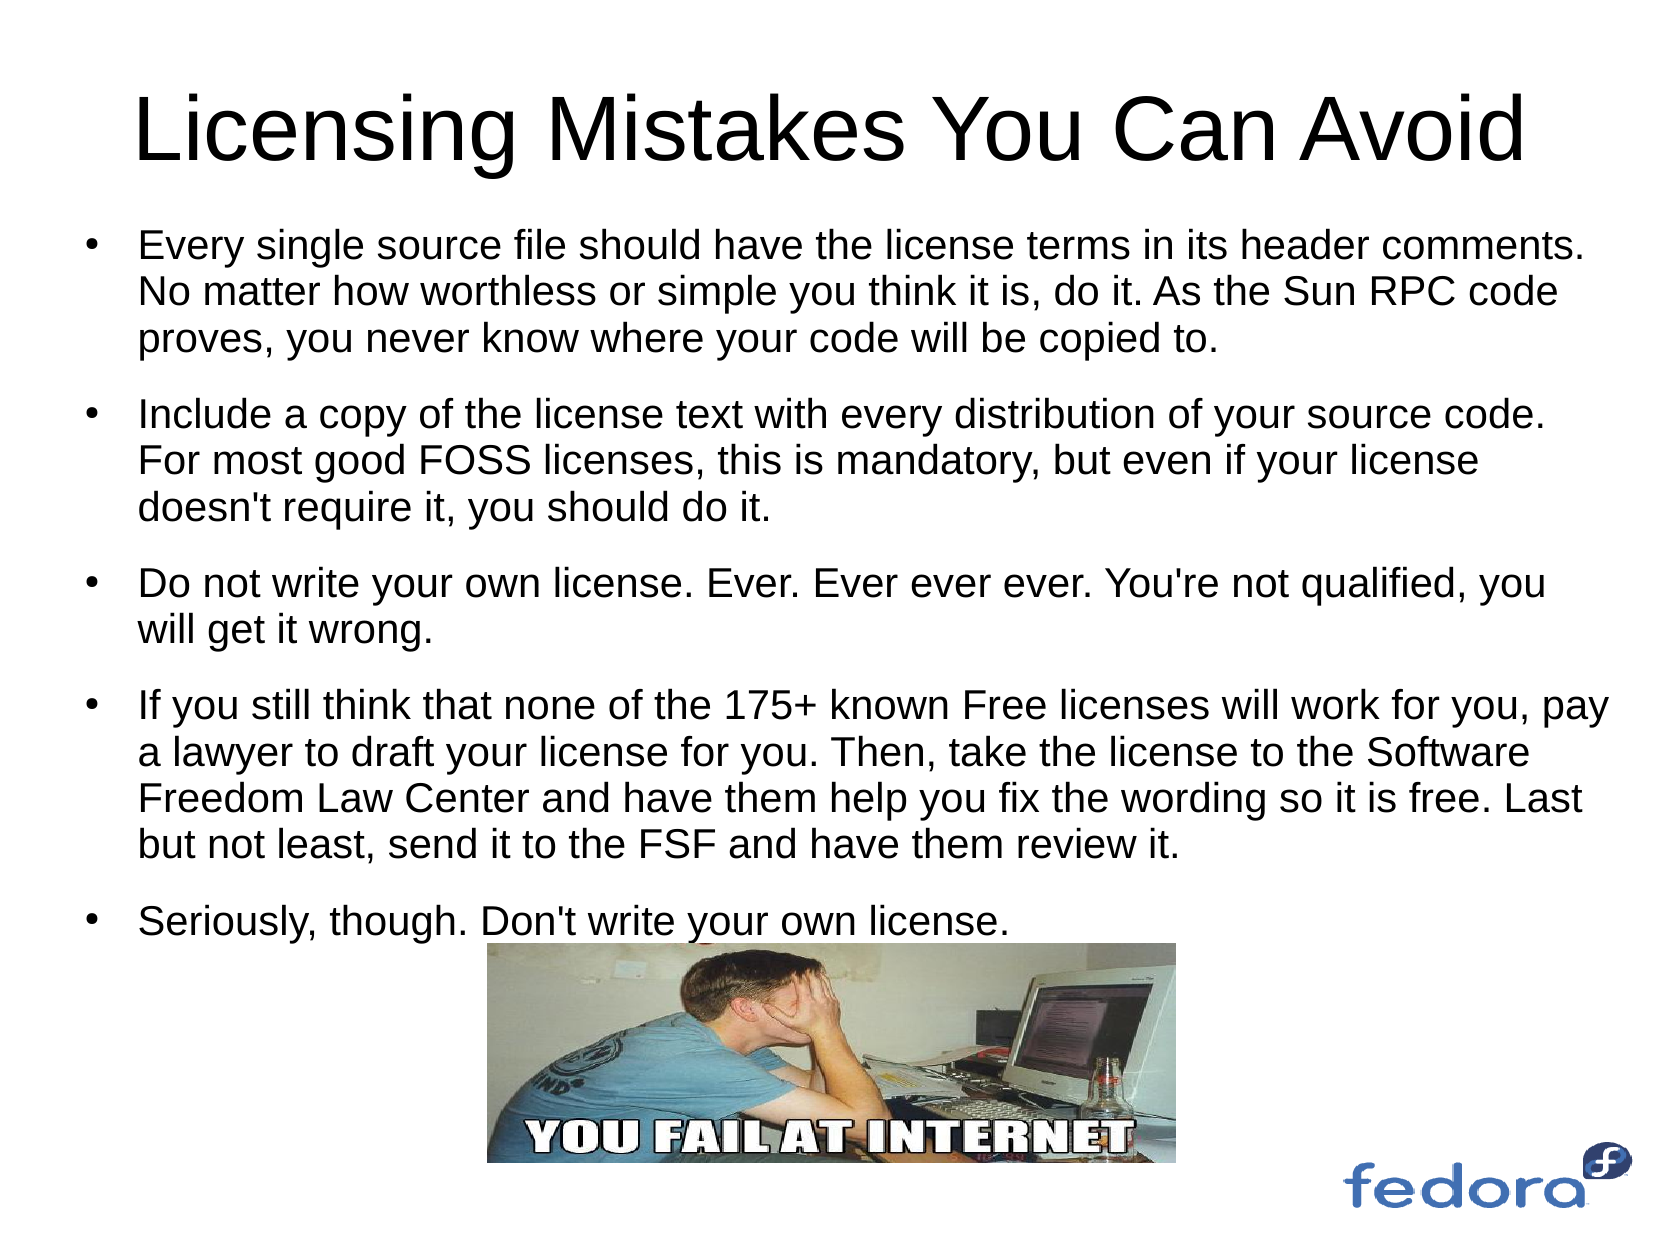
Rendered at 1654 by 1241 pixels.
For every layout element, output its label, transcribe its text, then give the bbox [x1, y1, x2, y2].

title Licensing Mistakes You Can Avoid [86, 32, 1576, 221]
picture [1332, 1124, 1651, 1227]
picture [487, 943, 1176, 1163]
list Every single source file should have the license terms in its header comments. No matter how worthless or simple you think it is, do it. As the Sun RPC code proves, you never know where your code will be copied to. Include a copy of the license text with every distribution of your source code. For most good FOSS licenses, this is mandatory, but even if your license doesn't require it, you should do it. Do not write your own license. Ever. Ever ever ever. You're not qualified, you will get it wrong. If you still think that none of the 175+ known Free licenses will work for you, pay a lawyer to draft your license for you. Then, take the license to the Software Freedom Law Center and have them help you fix the wording so it is free. Last but not least, send it to the FSF and have them review it. Seriously, though. Don't write your own license. [66, 221, 1613, 1026]
